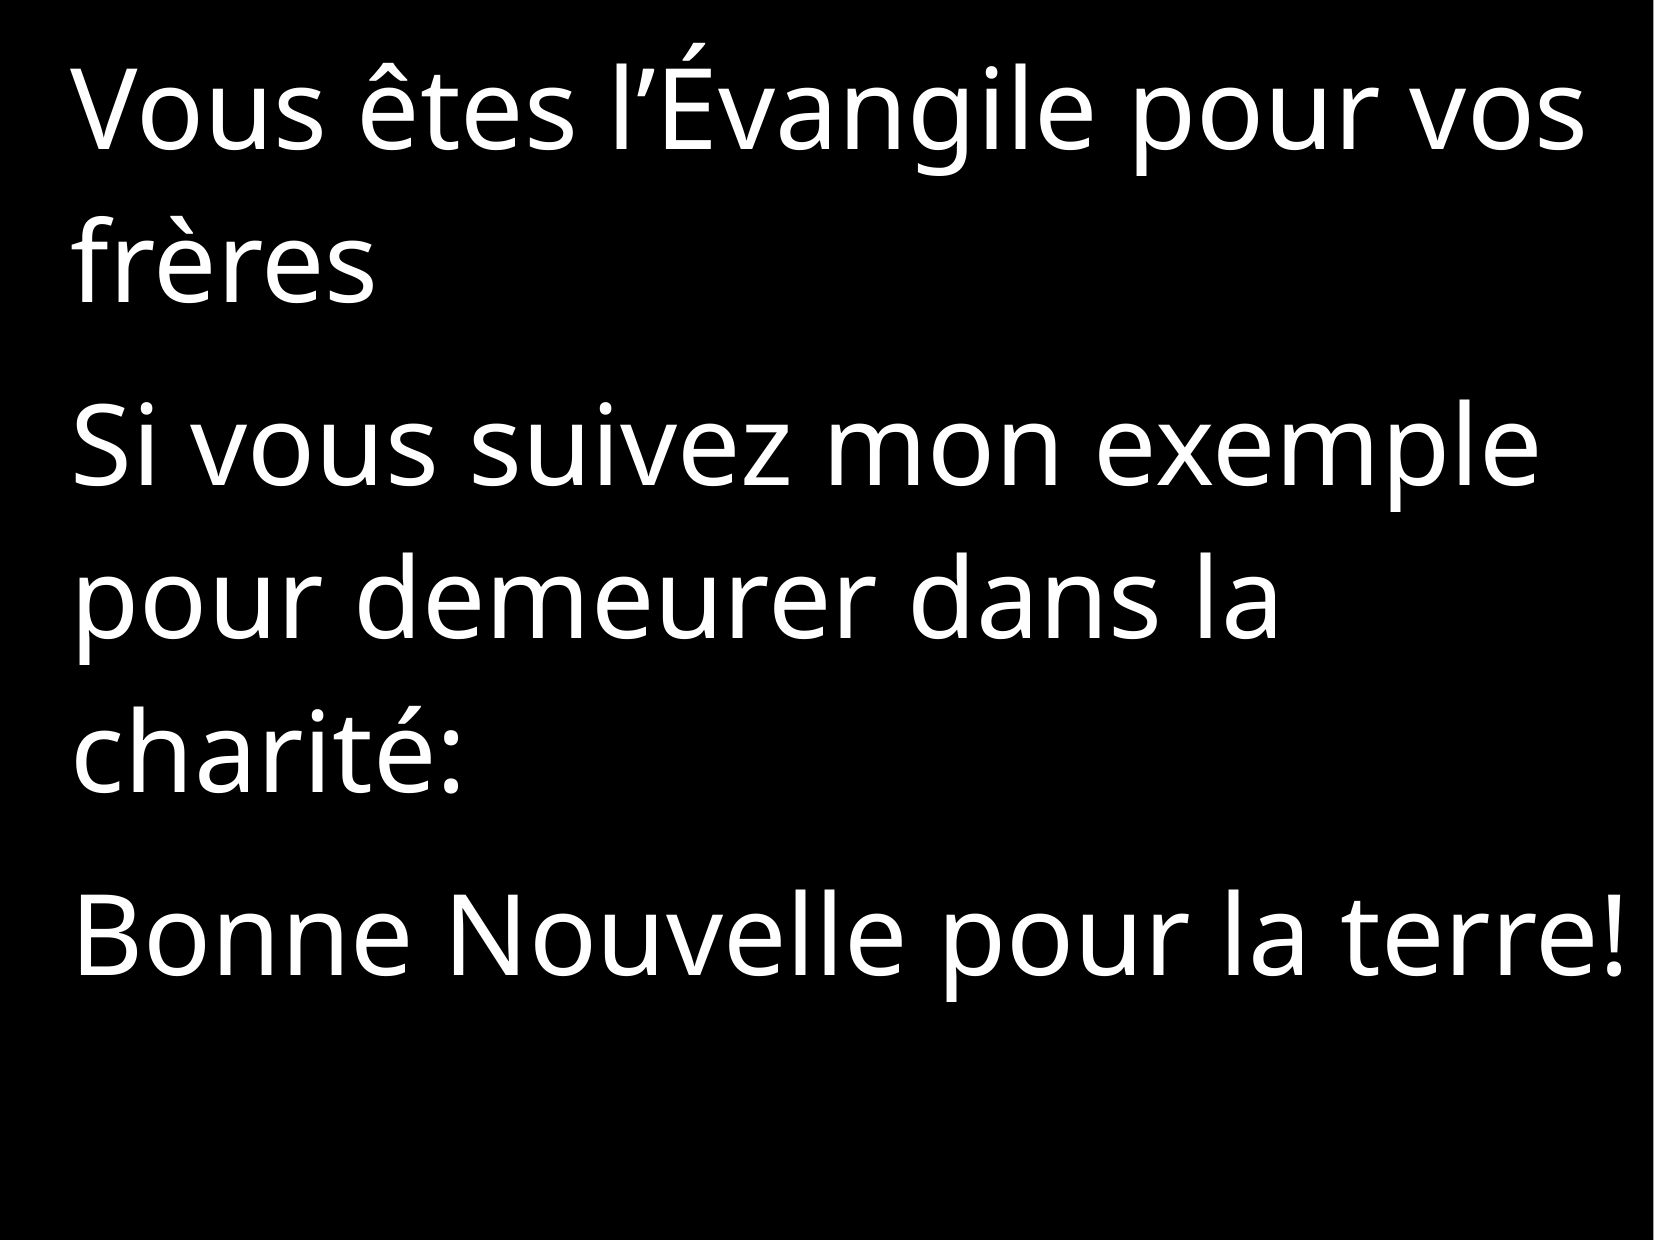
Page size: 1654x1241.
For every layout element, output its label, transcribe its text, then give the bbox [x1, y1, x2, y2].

list Vous êtes l’Évangile pour vos frères Si vous suivez mon exemple pour demeurer dans la charité: Bonne Nouvelle pour la terre! [0, 29, 1654, 1187]
